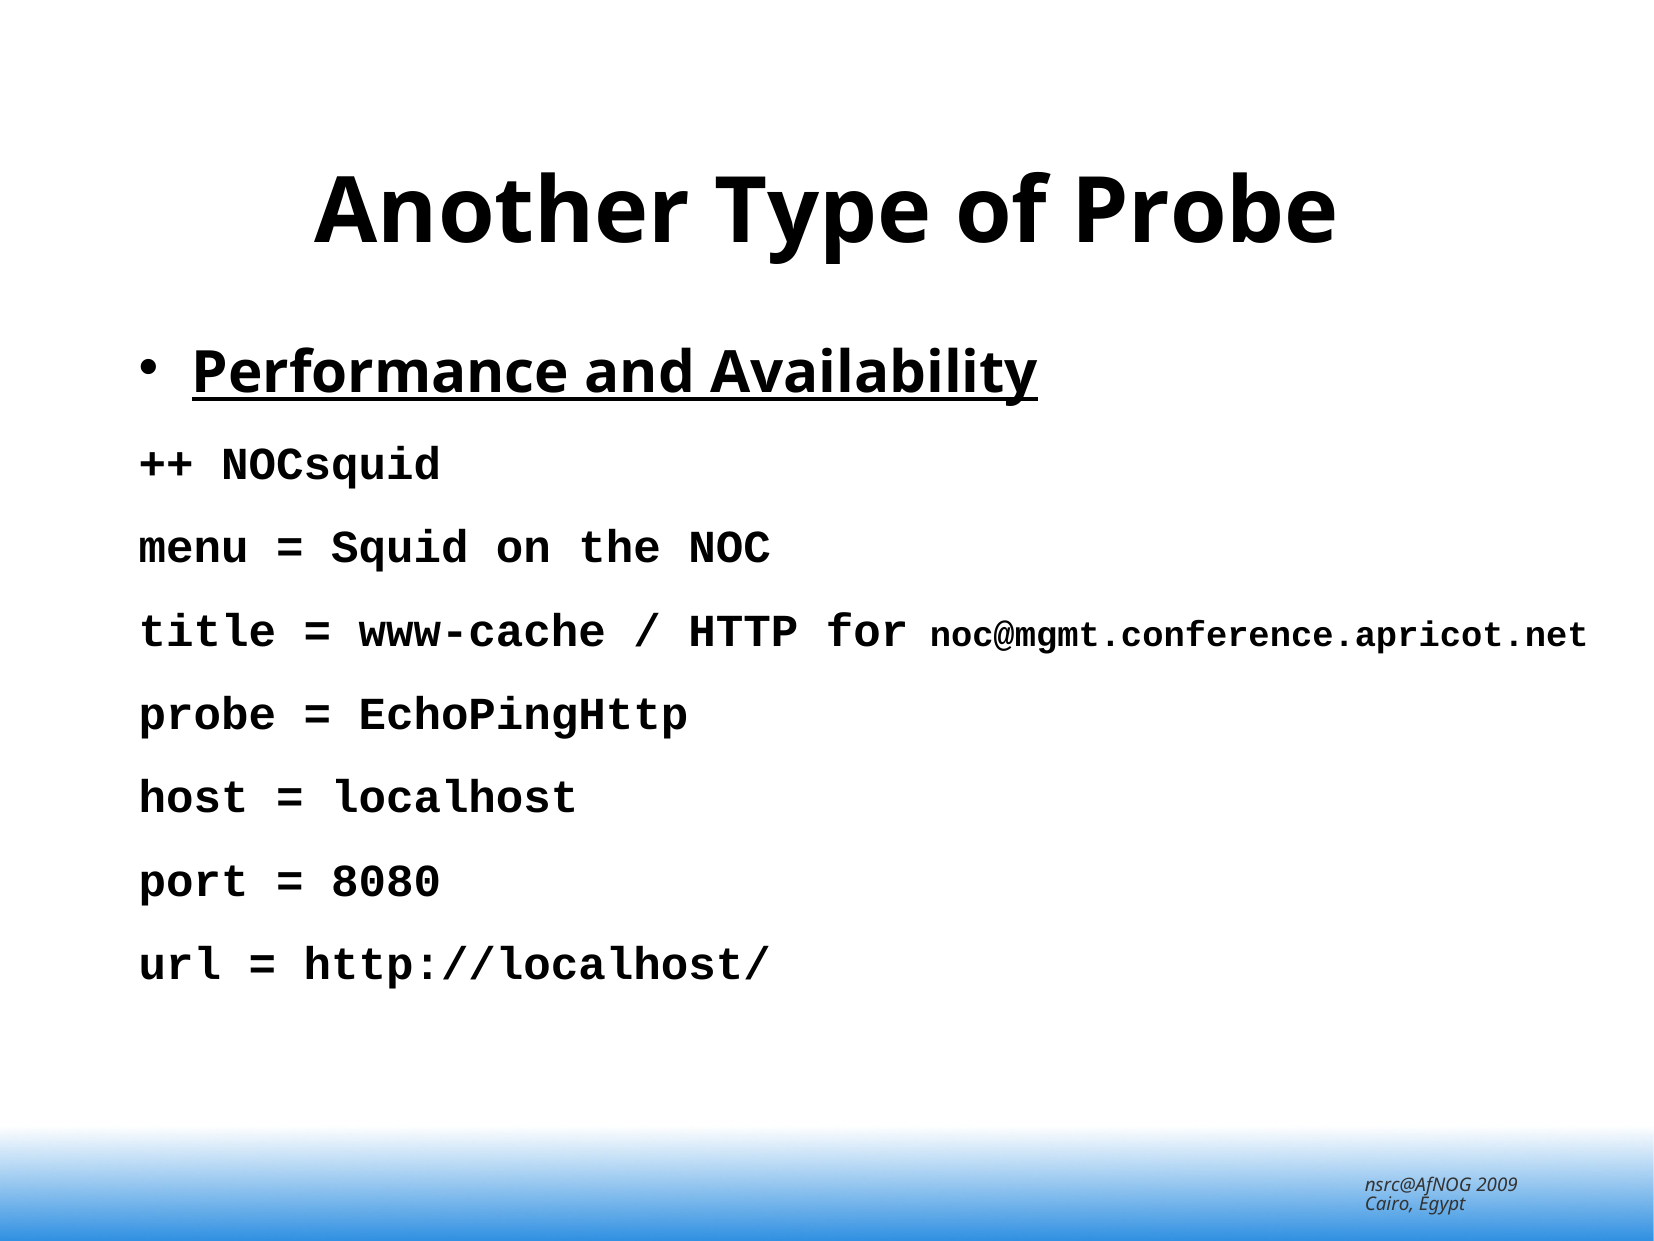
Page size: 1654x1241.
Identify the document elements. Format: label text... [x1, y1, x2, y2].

picture [0, 1124, 1654, 1241]
title Another Type of Probe [121, 102, 1534, 311]
list Performance and Availability ++ NOCsquid menu = Squid on the NOC title = www-cache / HTTP for noc@mgmt.conference.apricot.net probe = EchoPingHttp host = localhost port = 8080 url = http://localhost/ [121, 327, 1613, 1117]
